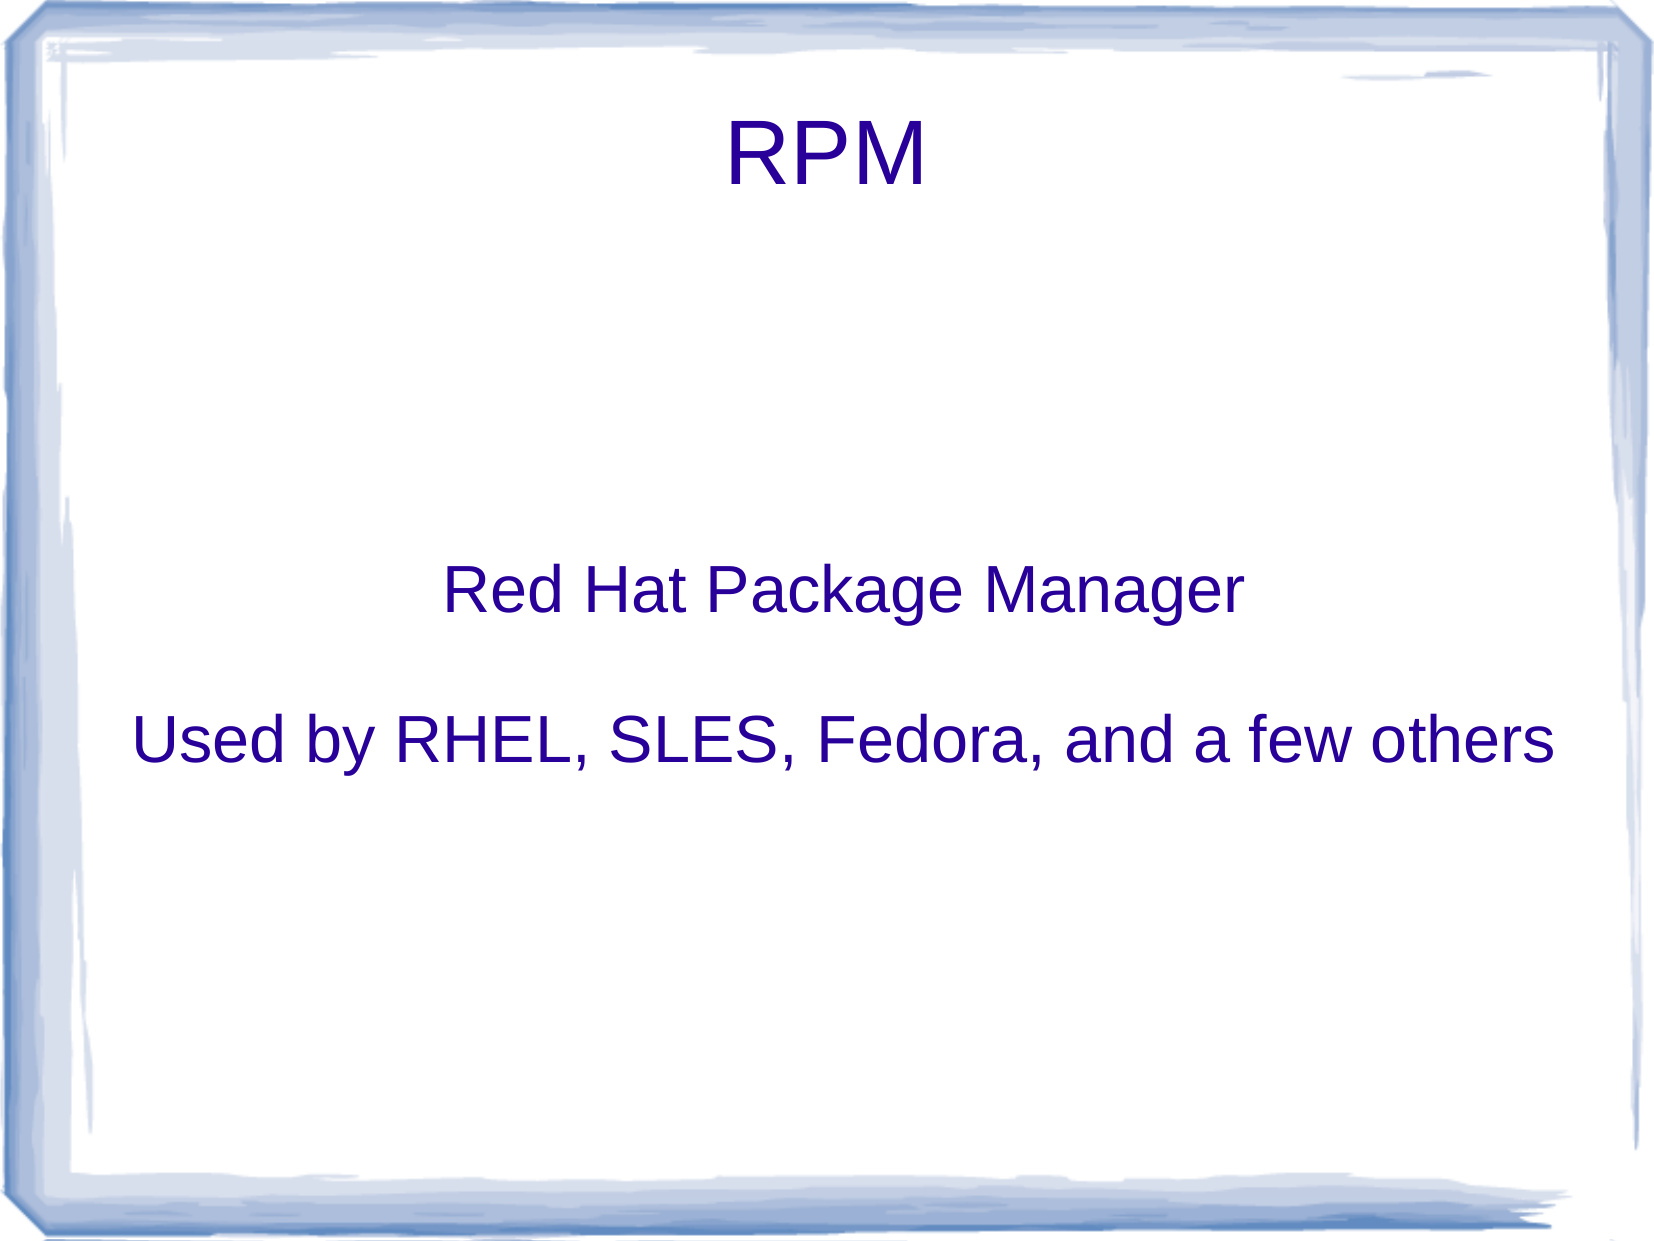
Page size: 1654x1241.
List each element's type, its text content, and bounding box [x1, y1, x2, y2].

subtitle Red Hat Package Manager Used by RHEL, SLES, Fedora, and a few others [118, 332, 1571, 997]
title RPM [82, 56, 1571, 250]
picture [0, 0, 1654, 1241]
